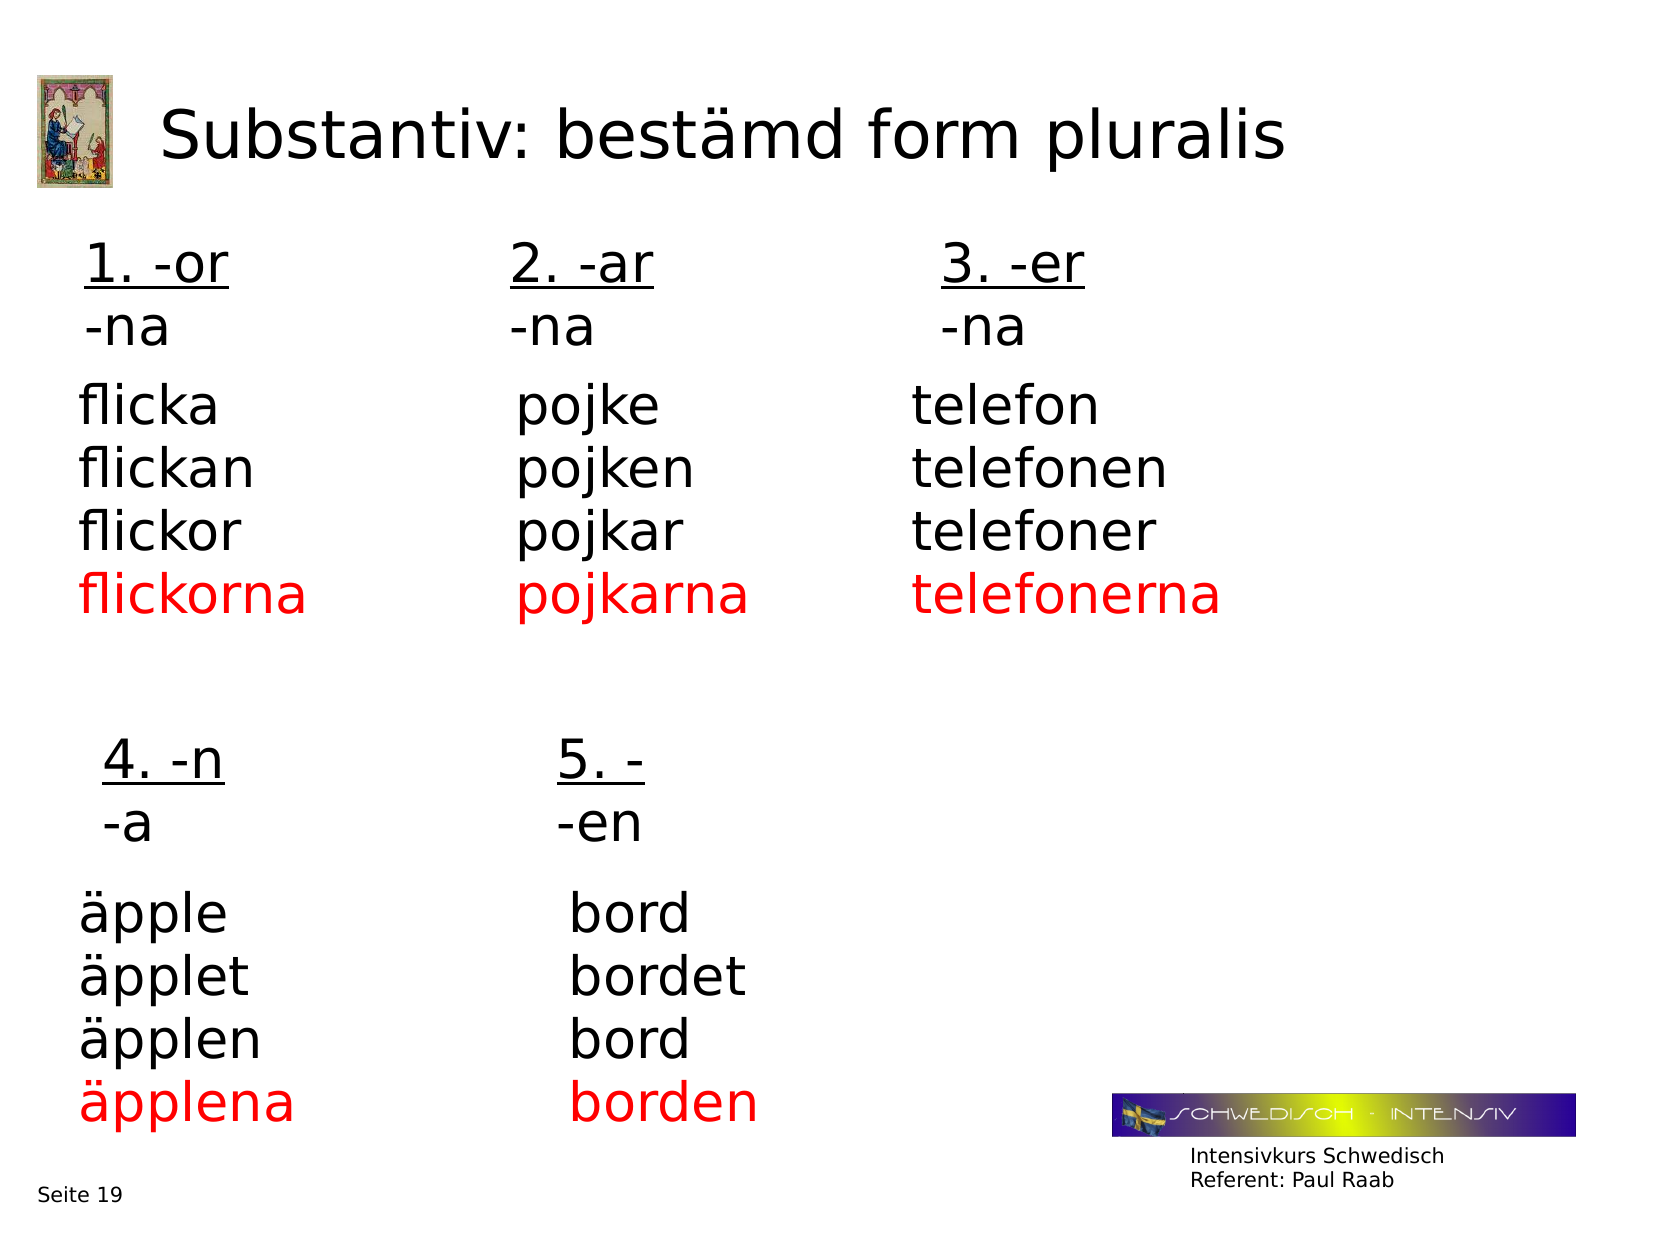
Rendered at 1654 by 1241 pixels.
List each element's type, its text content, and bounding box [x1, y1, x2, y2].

text_box äpple äpplet äpplen äpplena [63, 874, 332, 1142]
text_box 2. -ar -na [494, 224, 890, 366]
text_box Substantiv: bestämd form pluralis [144, 88, 1313, 182]
text_box 4. -n -a [87, 720, 512, 862]
text_box telefon telefonen telefoner telefonerna [896, 366, 1276, 634]
text_box pojke pojken pojkar pojkarna [500, 366, 769, 634]
text_box flicka flickan flickor flickorna [63, 366, 332, 634]
picture [1112, 1093, 1576, 1137]
text_box bord bordet bord borden [554, 874, 822, 1142]
picture [37, 75, 113, 188]
text_box 3. -er -na [925, 224, 1351, 366]
text_box 5. - -en [542, 721, 713, 862]
text_box 1. -or -na [69, 224, 376, 366]
